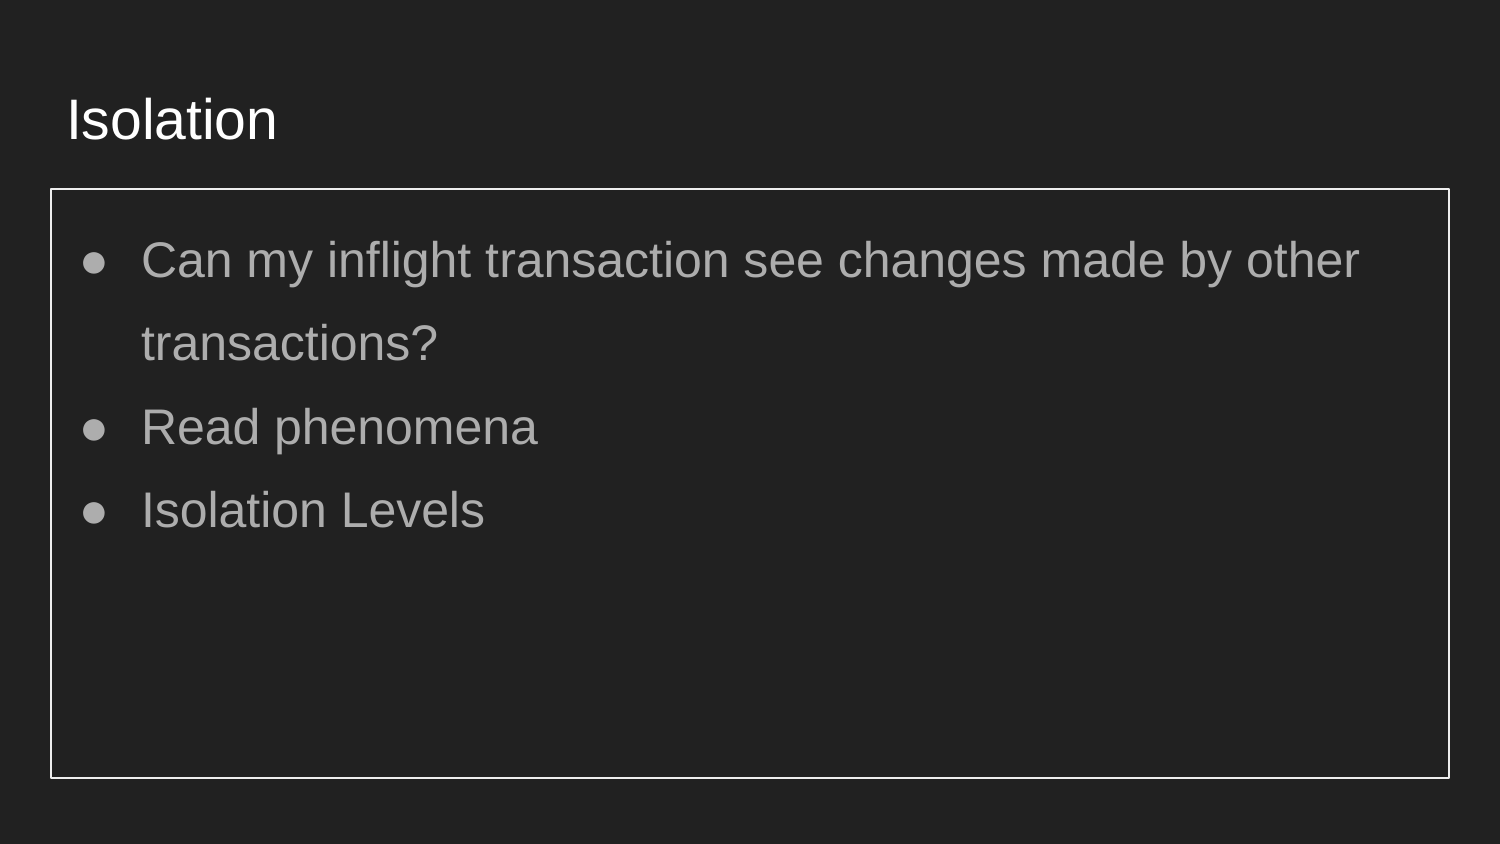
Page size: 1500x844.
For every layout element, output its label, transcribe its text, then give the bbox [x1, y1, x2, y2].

title Isolation [51, 72, 1449, 167]
list Can my inflight transaction see changes made by other transactions? Read phenomena Isolation Levels [51, 189, 1449, 778]
